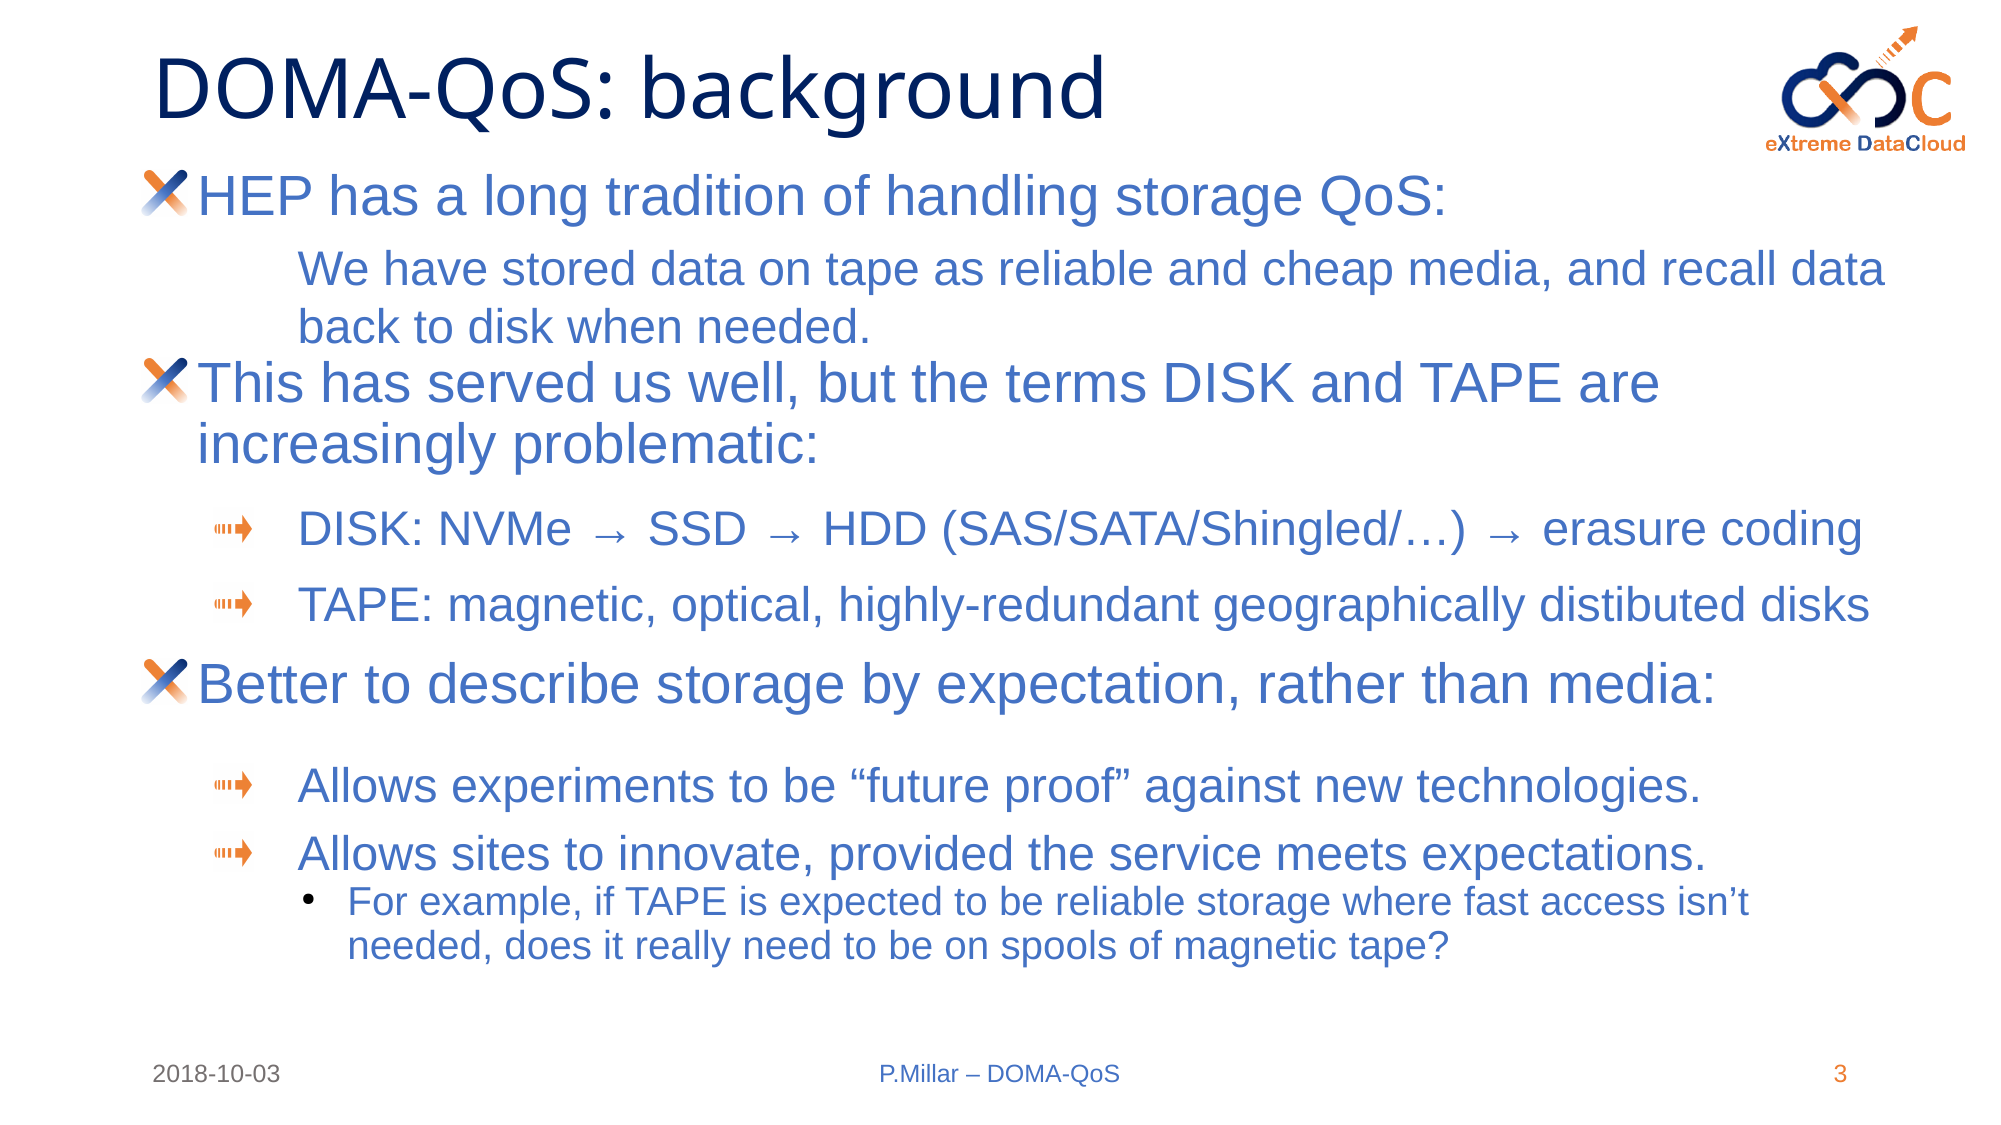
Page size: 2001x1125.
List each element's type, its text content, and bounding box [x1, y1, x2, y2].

footer P.Millar – DOMA-QoS [662, 1042, 1338, 1103]
slide_number <number> [1412, 1042, 1863, 1103]
title DOMA-QoS: background [137, 18, 1777, 151]
picture [1777, 18, 1985, 170]
slide_number 2018-10-03 [137, 1042, 588, 1103]
list HEP has a long tradition of handling storage QoS: We have stored data on tape as reliable and cheap media, and recall data back to disk when needed. This has served us well, but the terms DISK and TAPE are increasingly problematic: DISK: NVMe → SSD → HDD (SAS/SATA/Shingled/…) → erasure coding TAPE: magnetic, optical, highly-redundant geographically distibuted disks Better to describe storage by expectation, rather than media: Allows experiments to be “future proof” against new technologies. Allows sites to innovate, provided the service meets expectations. For example, if TAPE is expected to be reliable storage where fast access isn’t needed, does it really need to be on spools of magnetic tape? [126, 151, 1905, 1017]
